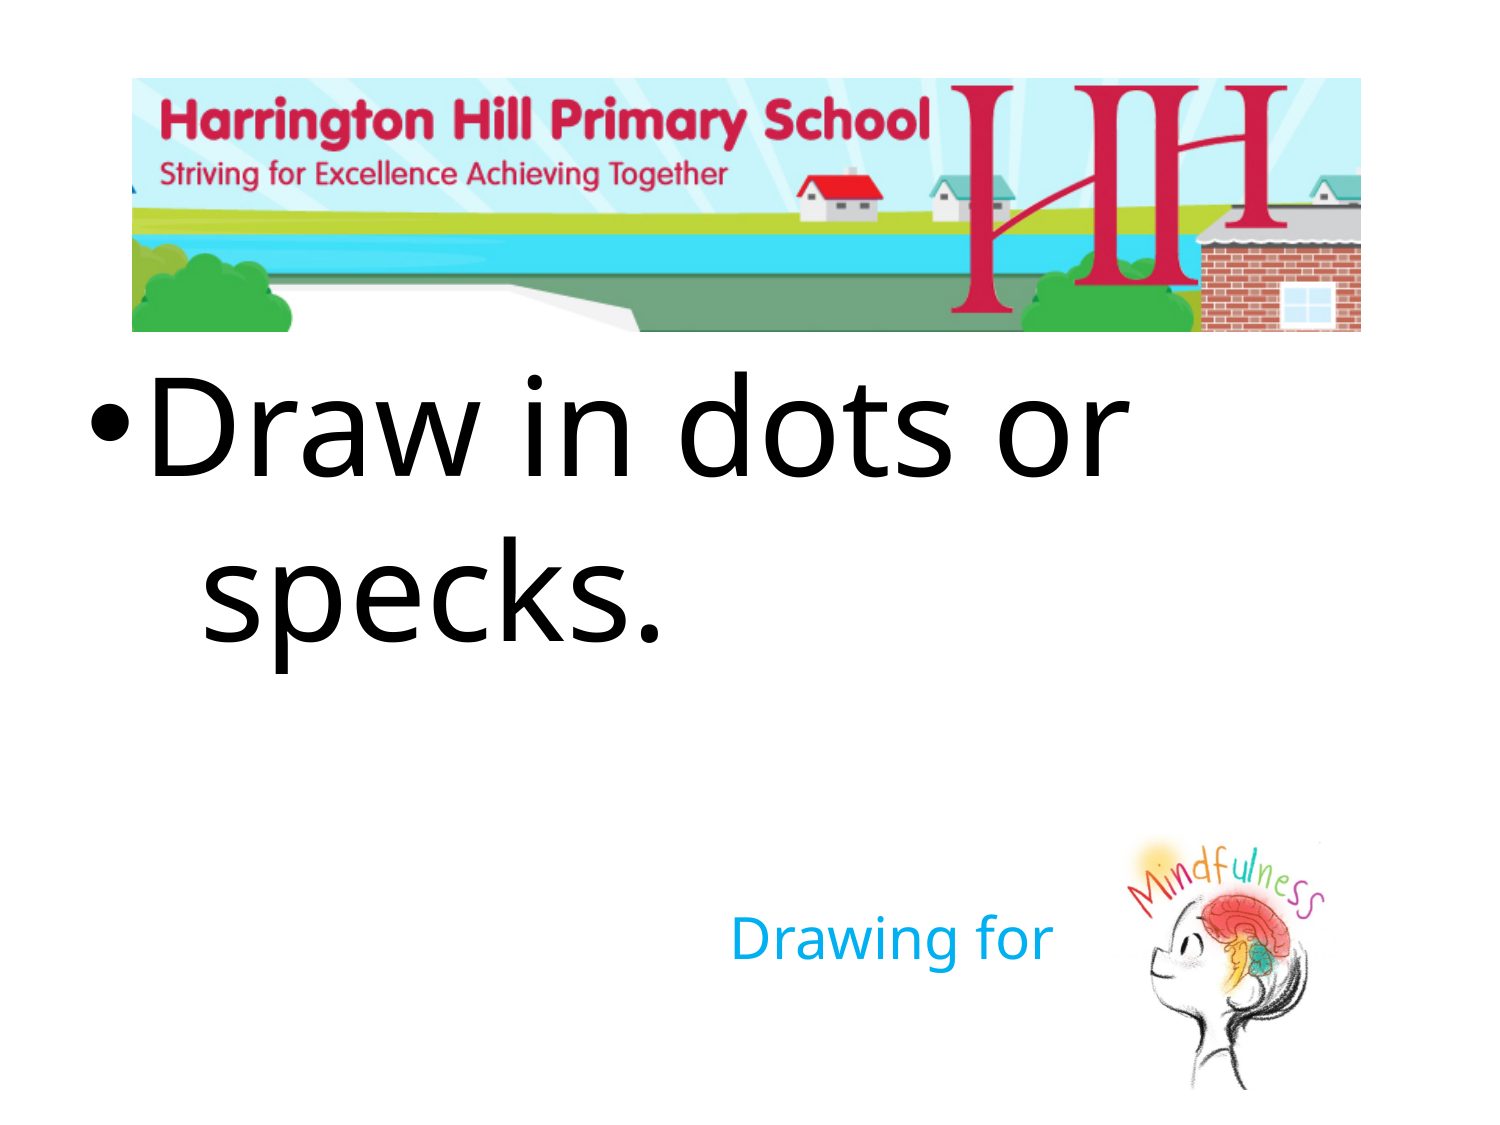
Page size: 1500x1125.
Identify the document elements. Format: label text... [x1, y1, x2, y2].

picture [1104, 834, 1338, 1090]
list Draw in dots or specks. [71, 331, 1422, 1074]
picture [132, 78, 1361, 332]
text_box Drawing for [714, 893, 1128, 980]
